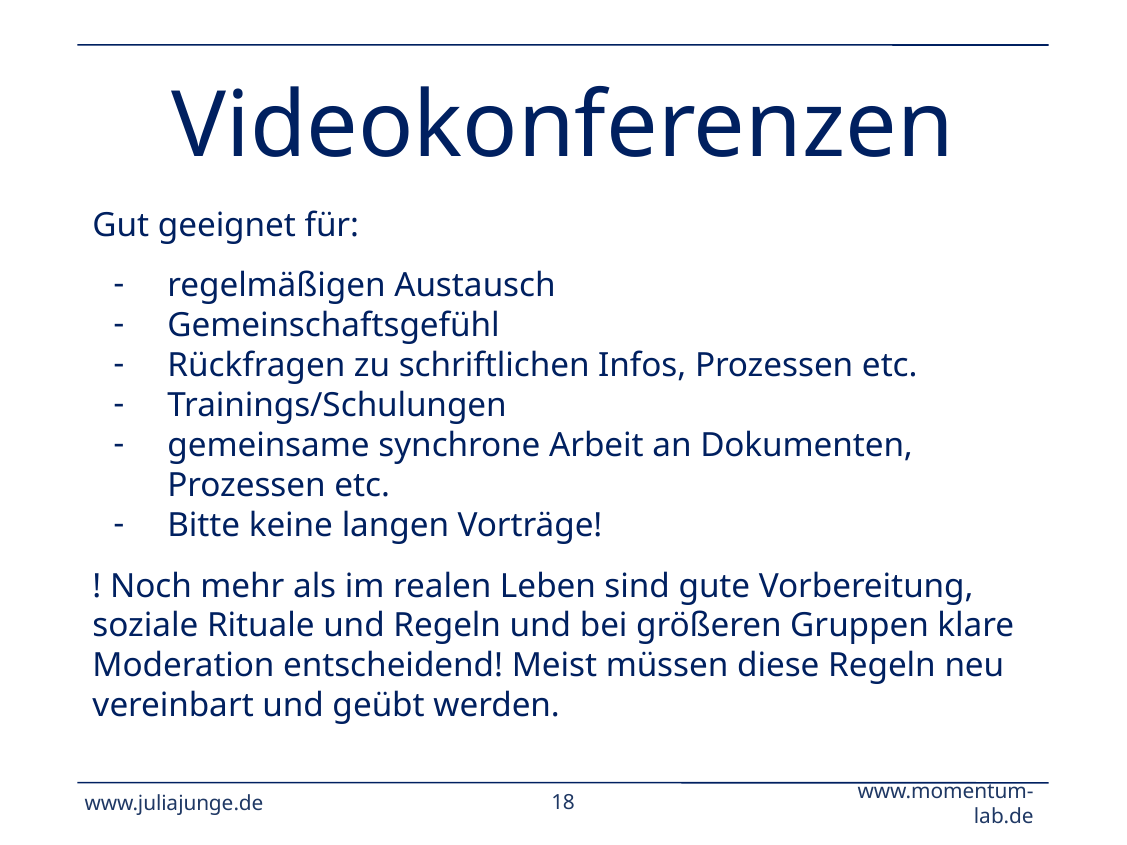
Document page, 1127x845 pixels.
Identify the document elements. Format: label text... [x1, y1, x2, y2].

slide_number <number> [436, 780, 690, 825]
slide_number www.juliajunge.de [69, 780, 331, 825]
list Gut geeignet für: regelmäßigen Austausch Gemeinschaftsgefühl Rückfragen zu schriftlichen Infos, Prozessen etc. Trainings/Schulungen gemeinsame synchrone Arbeit an Dokumenten, Prozessen etc. Bitte keine langen Vorträge! ! Noch mehr als im realen Leben sind gute Vorbereitung, soziale Rituale und Regeln und bei größeren Gruppen klare Moderation entscheidend! Meist müssen diese Regeln neu vereinbart und geübt werden. [77, 195, 1049, 766]
title Videokonferenzen [77, 44, 1049, 195]
slide_number www.momentum-lab.de [795, 780, 1049, 825]
